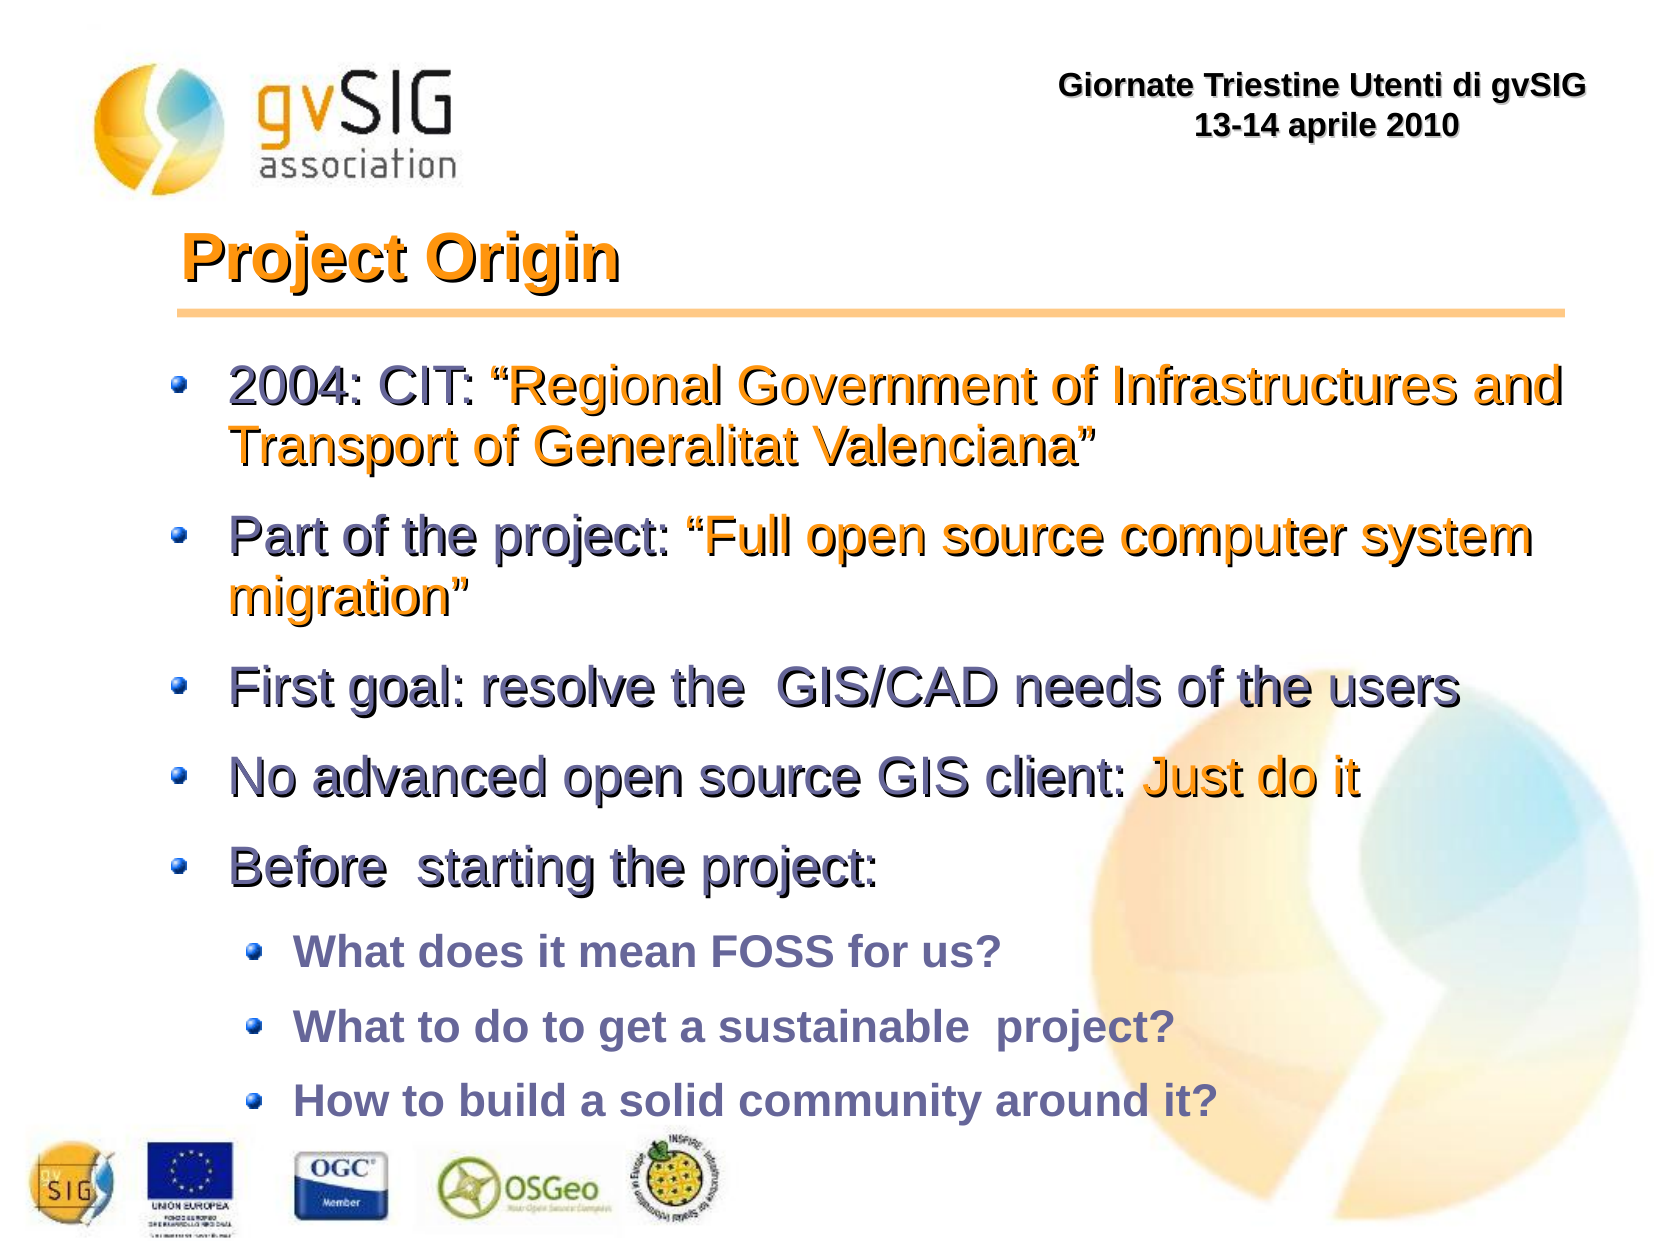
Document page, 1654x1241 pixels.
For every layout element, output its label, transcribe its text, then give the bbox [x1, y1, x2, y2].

text_box Project Origin [165, 211, 637, 302]
picture [1, 0, 1654, 1241]
list 2004: CIT: “Regional Government of Infrastructures and Transport of Generalitat Valenciana” Part of the project: “Full open source computer system migration” First goal: resolve the GIS/CAD needs of the users No advanced open source GIS client: Just do it Before starting the project: What does it mean FOSS for us? What to do to get a sustainable project? How to build a solid community around it? [171, 354, 1625, 1123]
